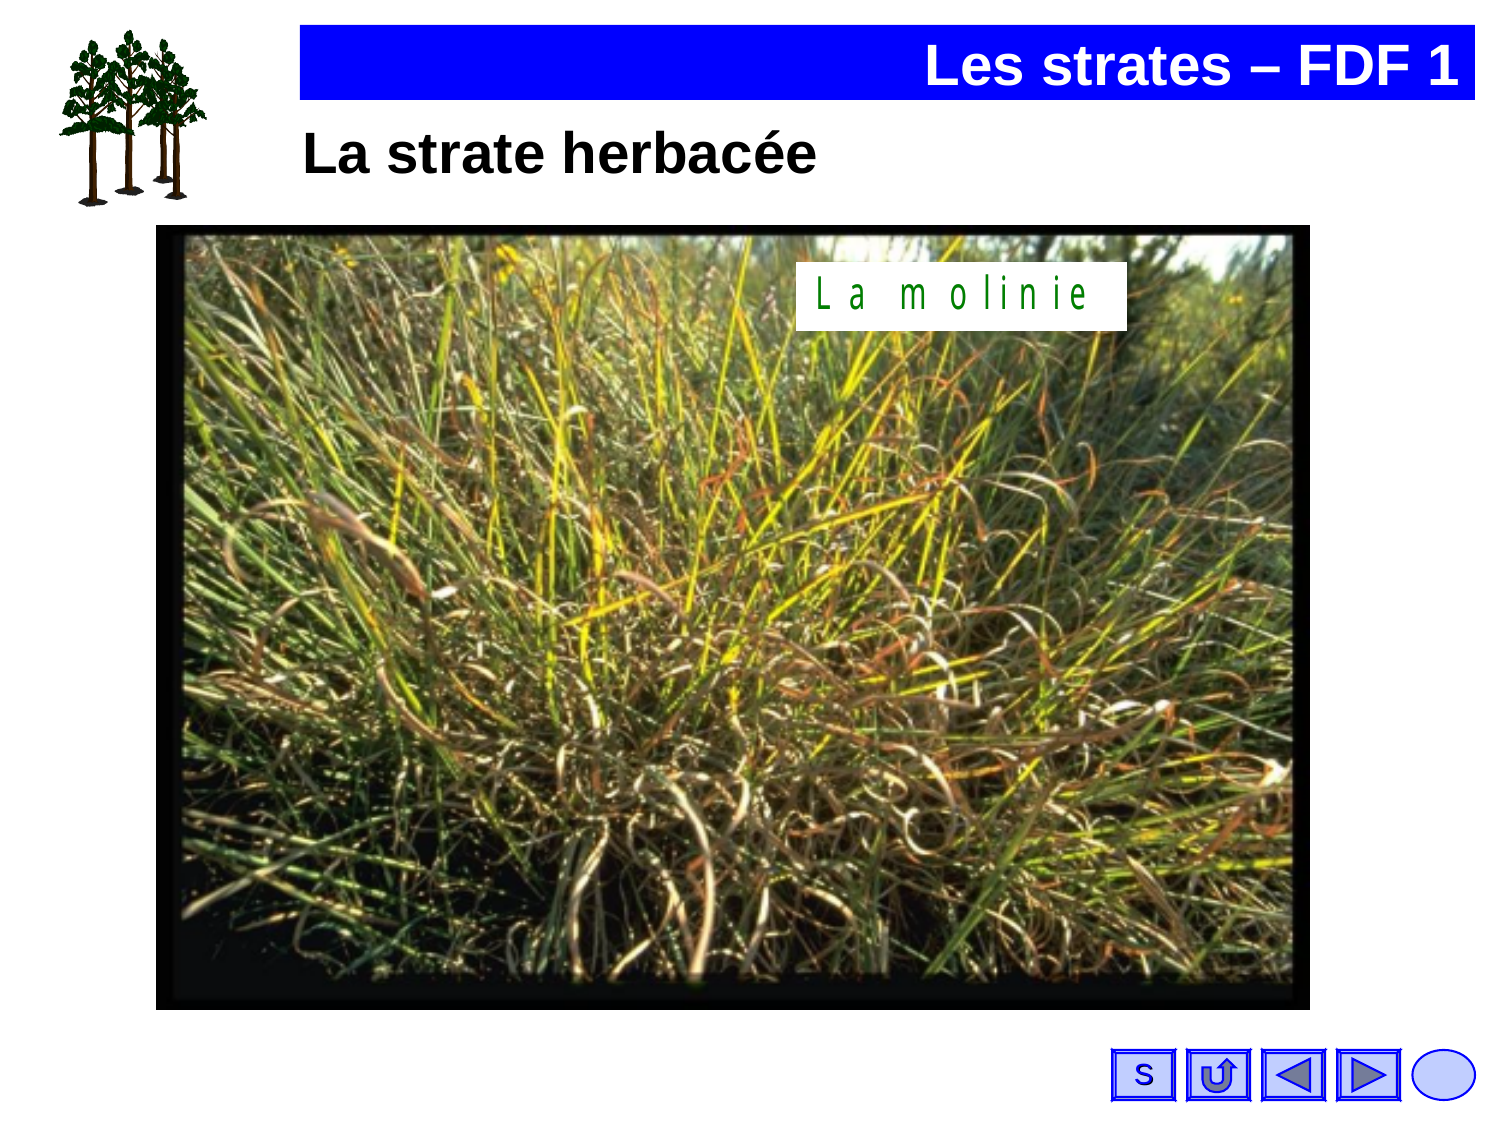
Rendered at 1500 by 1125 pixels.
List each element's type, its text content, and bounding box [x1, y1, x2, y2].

text_box [1412, 1049, 1476, 1101]
picture [156, 225, 1312, 1010]
text_box La strate herbacée [287, 113, 1096, 194]
text_box Les strates – FDF 1 [299, 24, 1475, 100]
